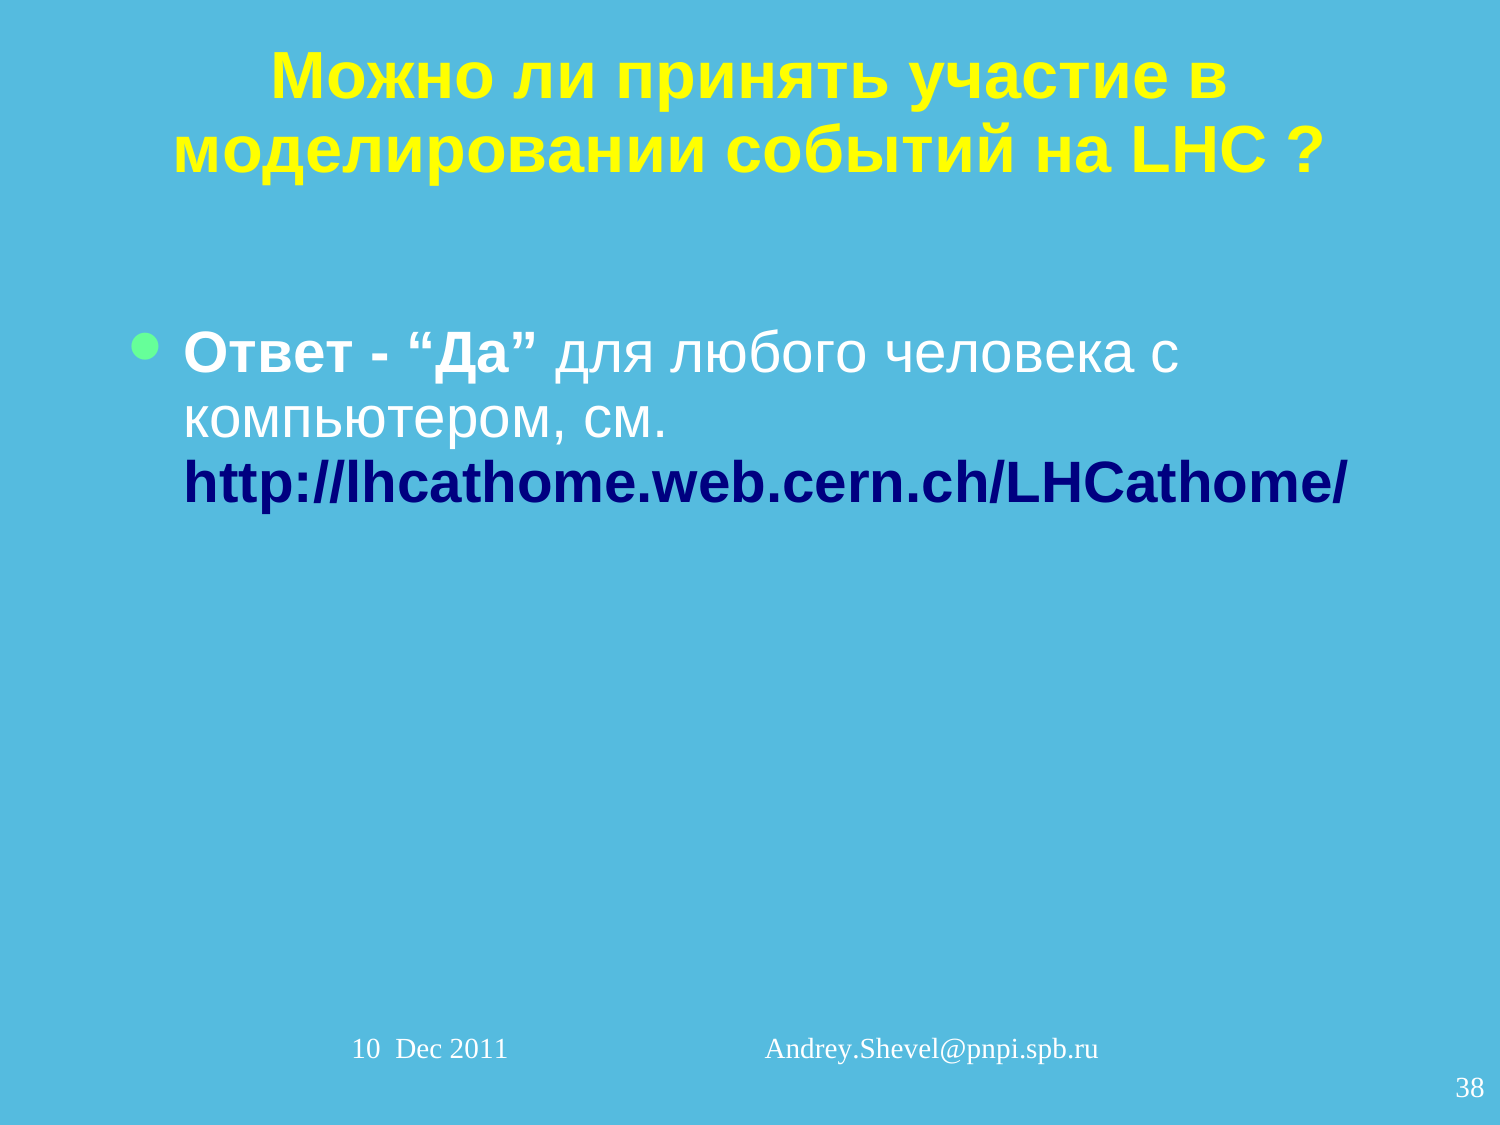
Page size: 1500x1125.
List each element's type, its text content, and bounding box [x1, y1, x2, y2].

list Ответ - “Да” для любого человека с компьютером, см. http://lhcathome.web.cern.ch/LHCathome/ [112, 312, 1388, 1056]
title Можно ли принять участие в моделировании событий на LHC ? [112, 0, 1388, 225]
